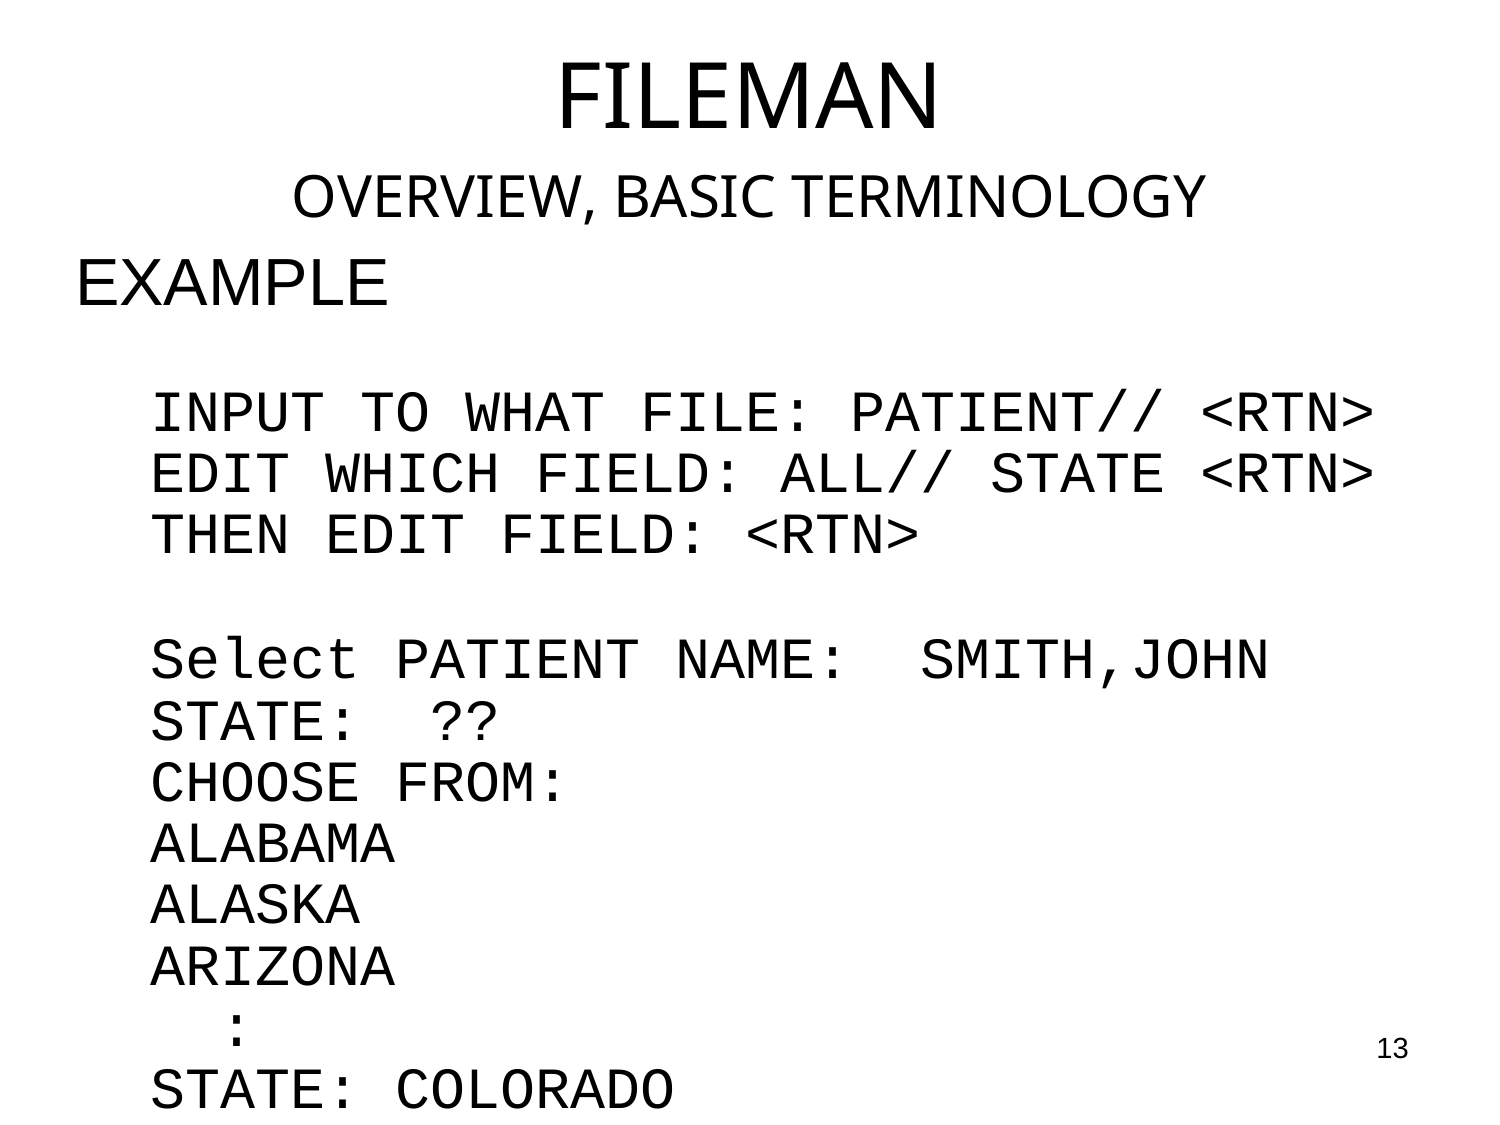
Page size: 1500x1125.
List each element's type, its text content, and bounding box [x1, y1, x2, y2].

list EXAMPLE INPUT TO WHAT FILE: PATIENT// <RTN> EDIT WHICH FIELD: ALL// STATE <RTN> THEN EDIT FIELD: <RTN> Select PATIENT NAME: SMITH,JOHN STATE: ?? CHOOSE FROM: ALABAMA ALASKA ARIZONA : STATE: COLORADO [75, 262, 1424, 1125]
title FILEMAN OVERVIEW, BASIC TERMINOLOGY [75, 24, 1424, 262]
